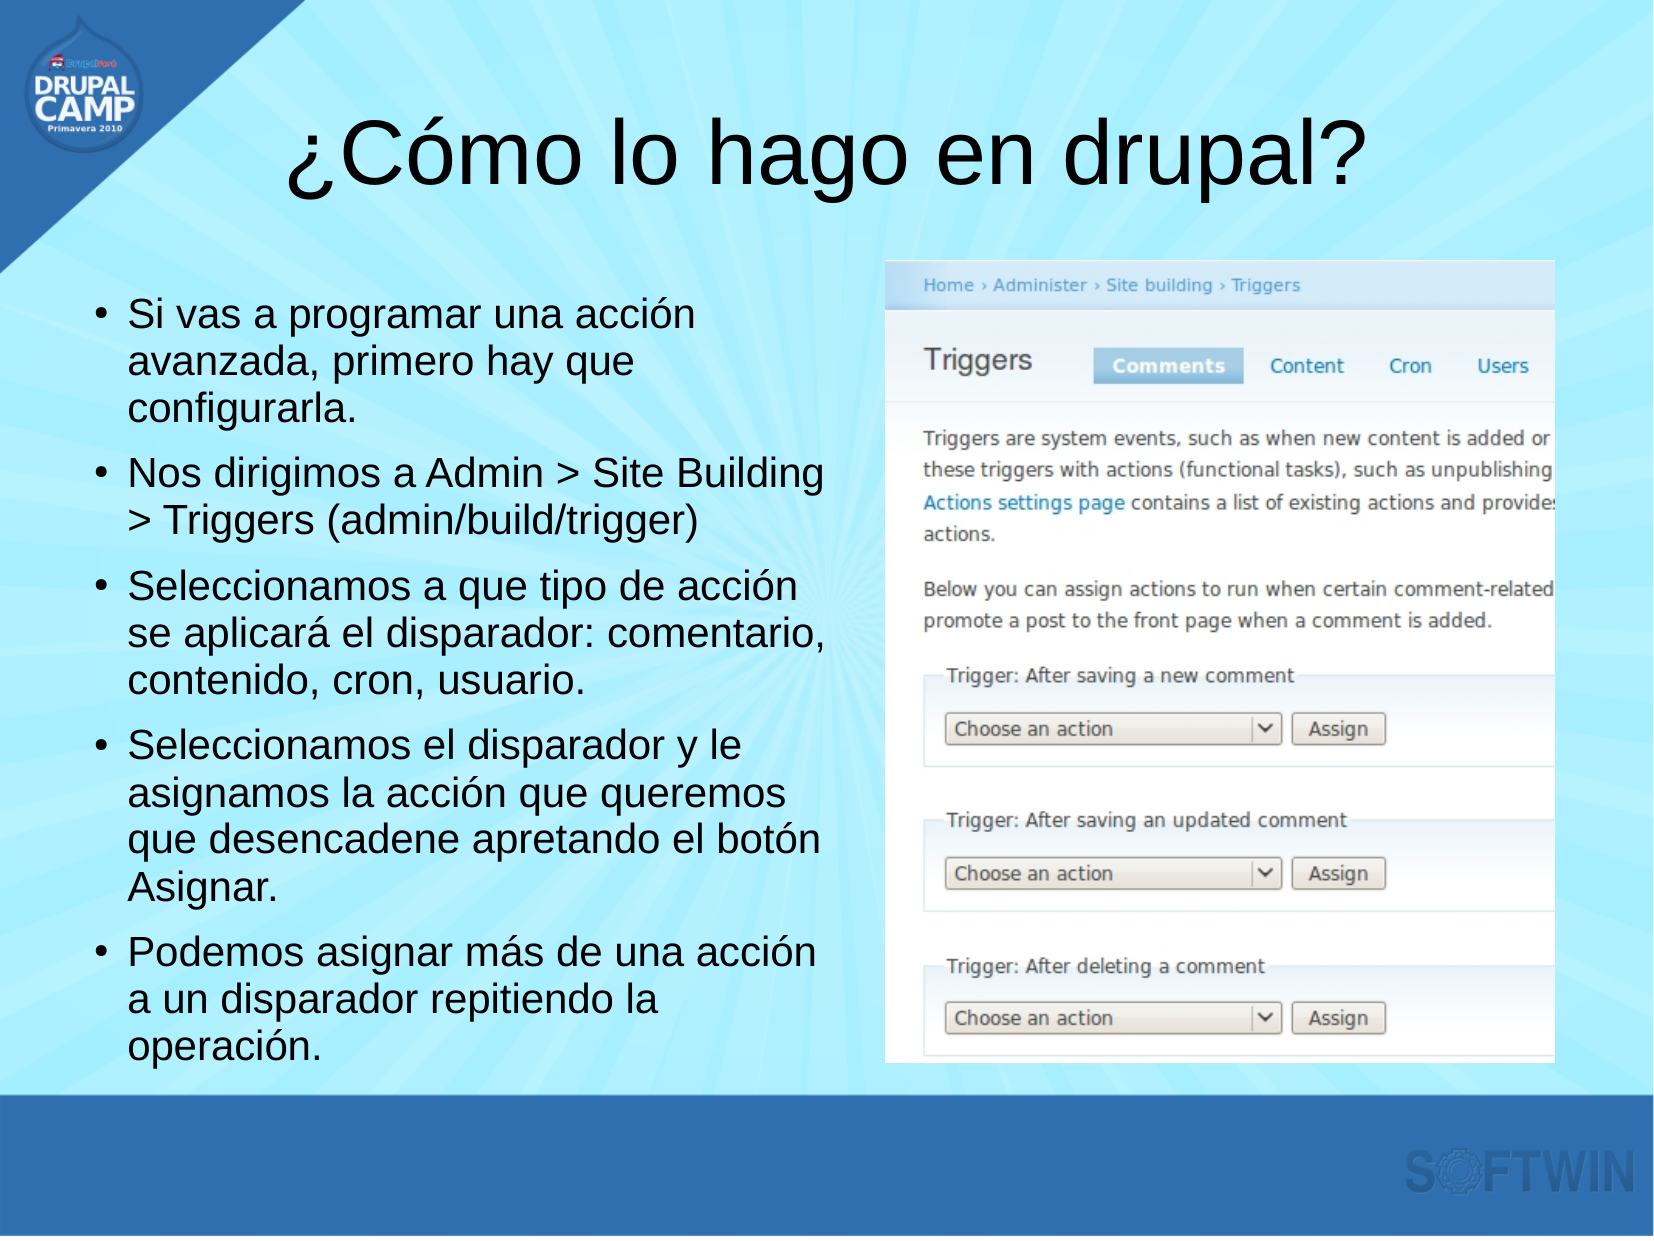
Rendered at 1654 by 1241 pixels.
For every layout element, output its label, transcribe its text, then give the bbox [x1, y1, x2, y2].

title ¿Cómo lo hago en drupal? [82, 49, 1571, 257]
picture [0, 0, 1654, 1236]
list Si vas a programar una acción avanzada, primero hay que configurarla. Nos dirigimos a Admin > Site Building > Triggers (admin/build/trigger) Seleccionamos a que tipo de acción se aplicará el disparador: comentario, contenido, cron, usuario. Seleccionamos el disparador y le asignamos la acción que queremos que desencadene apretando el botón Asignar. Podemos asignar más de una acción a un disparador repitiendo la operación. [82, 290, 827, 1152]
